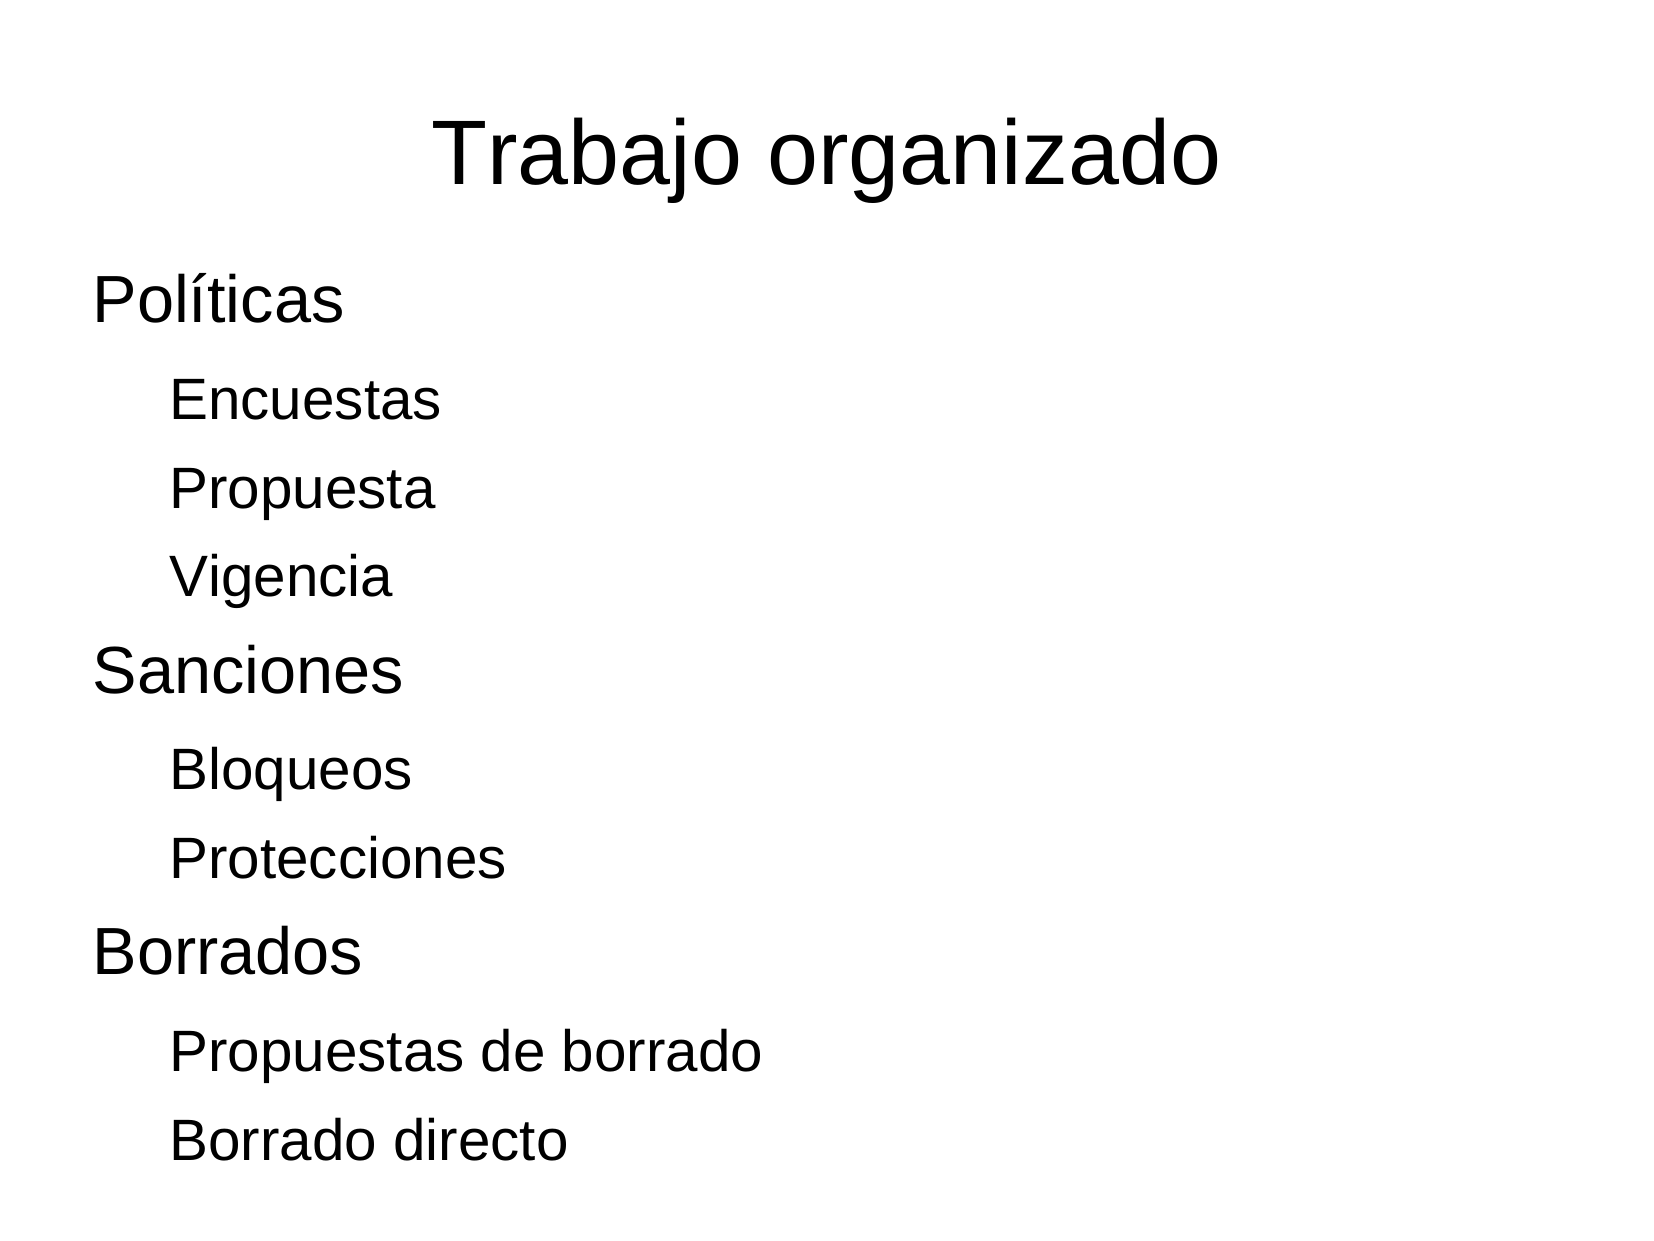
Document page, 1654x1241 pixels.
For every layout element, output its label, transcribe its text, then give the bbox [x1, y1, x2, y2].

title Trabajo organizado [82, 56, 1571, 250]
list Políticas Encuestas Propuesta Vigencia Sanciones Bloqueos Protecciones Borrados Propuestas de borrado Borrado directo [75, 262, 1613, 1201]
